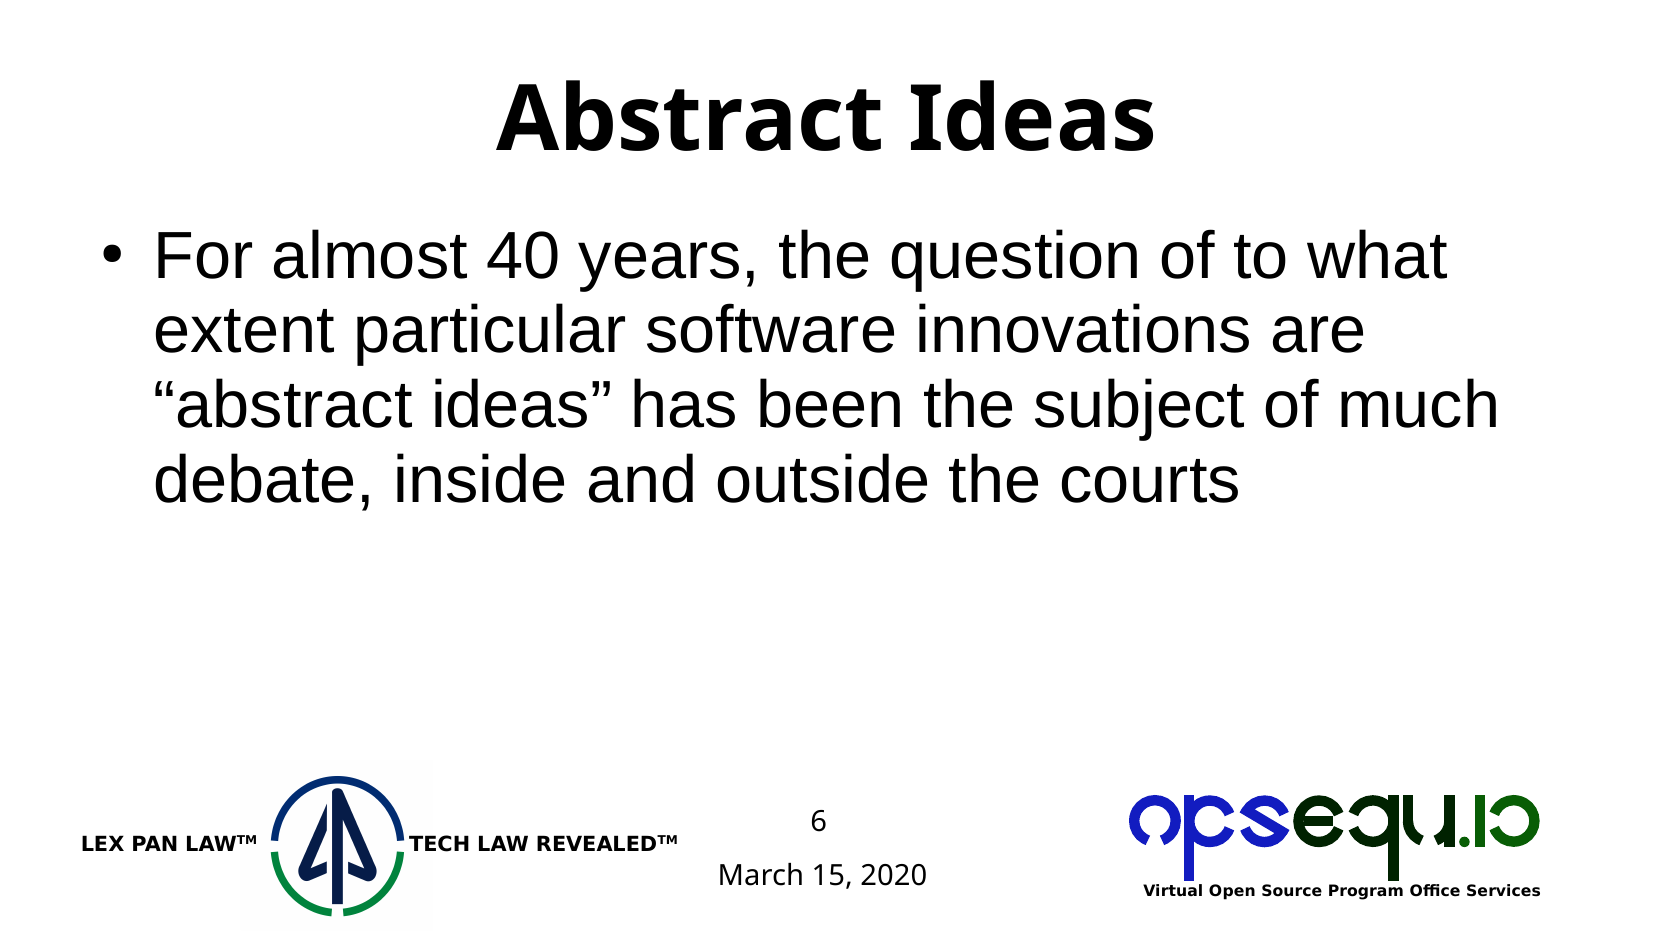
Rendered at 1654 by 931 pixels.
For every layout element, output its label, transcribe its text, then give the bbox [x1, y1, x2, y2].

list For almost 40 years, the question of to what extent particular software innovations are “abstract ideas” has been the subject of much debate, inside and outside the courts [82, 217, 1571, 758]
title Abstract Ideas [82, 37, 1571, 193]
picture [240, 760, 433, 931]
